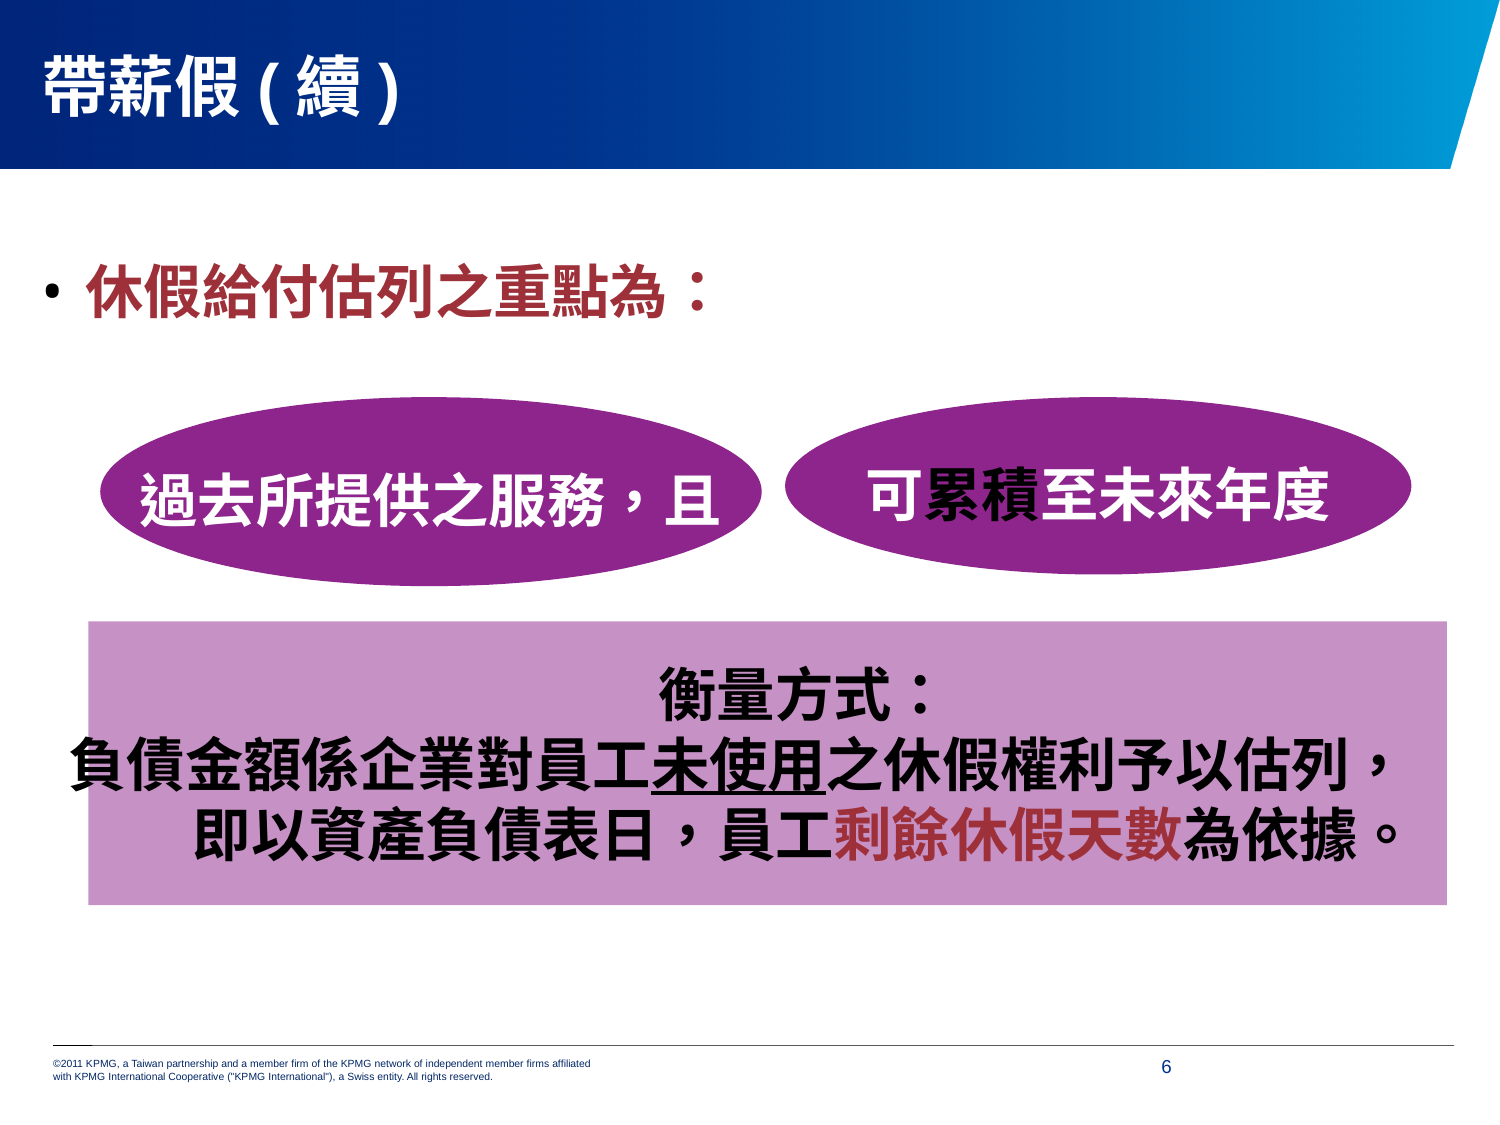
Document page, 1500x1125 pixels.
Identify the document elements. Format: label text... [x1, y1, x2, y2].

text_box [743, 459, 807, 520]
text_box 可累積至未來年度 [785, 397, 1412, 575]
list 休假給付估列之重點為： [41, 255, 1408, 386]
title 帶薪假(續) [41, 0, 1410, 175]
text_box 衡量方式： 負債金額係企業對員工未使用之休假權利予以估列， 即以資產負債表日，員工剩餘休假天數為依據。 [88, 621, 1447, 905]
text_box 過去所提供之服務，且 [100, 397, 762, 587]
text_box [1146, 1047, 1418, 1094]
